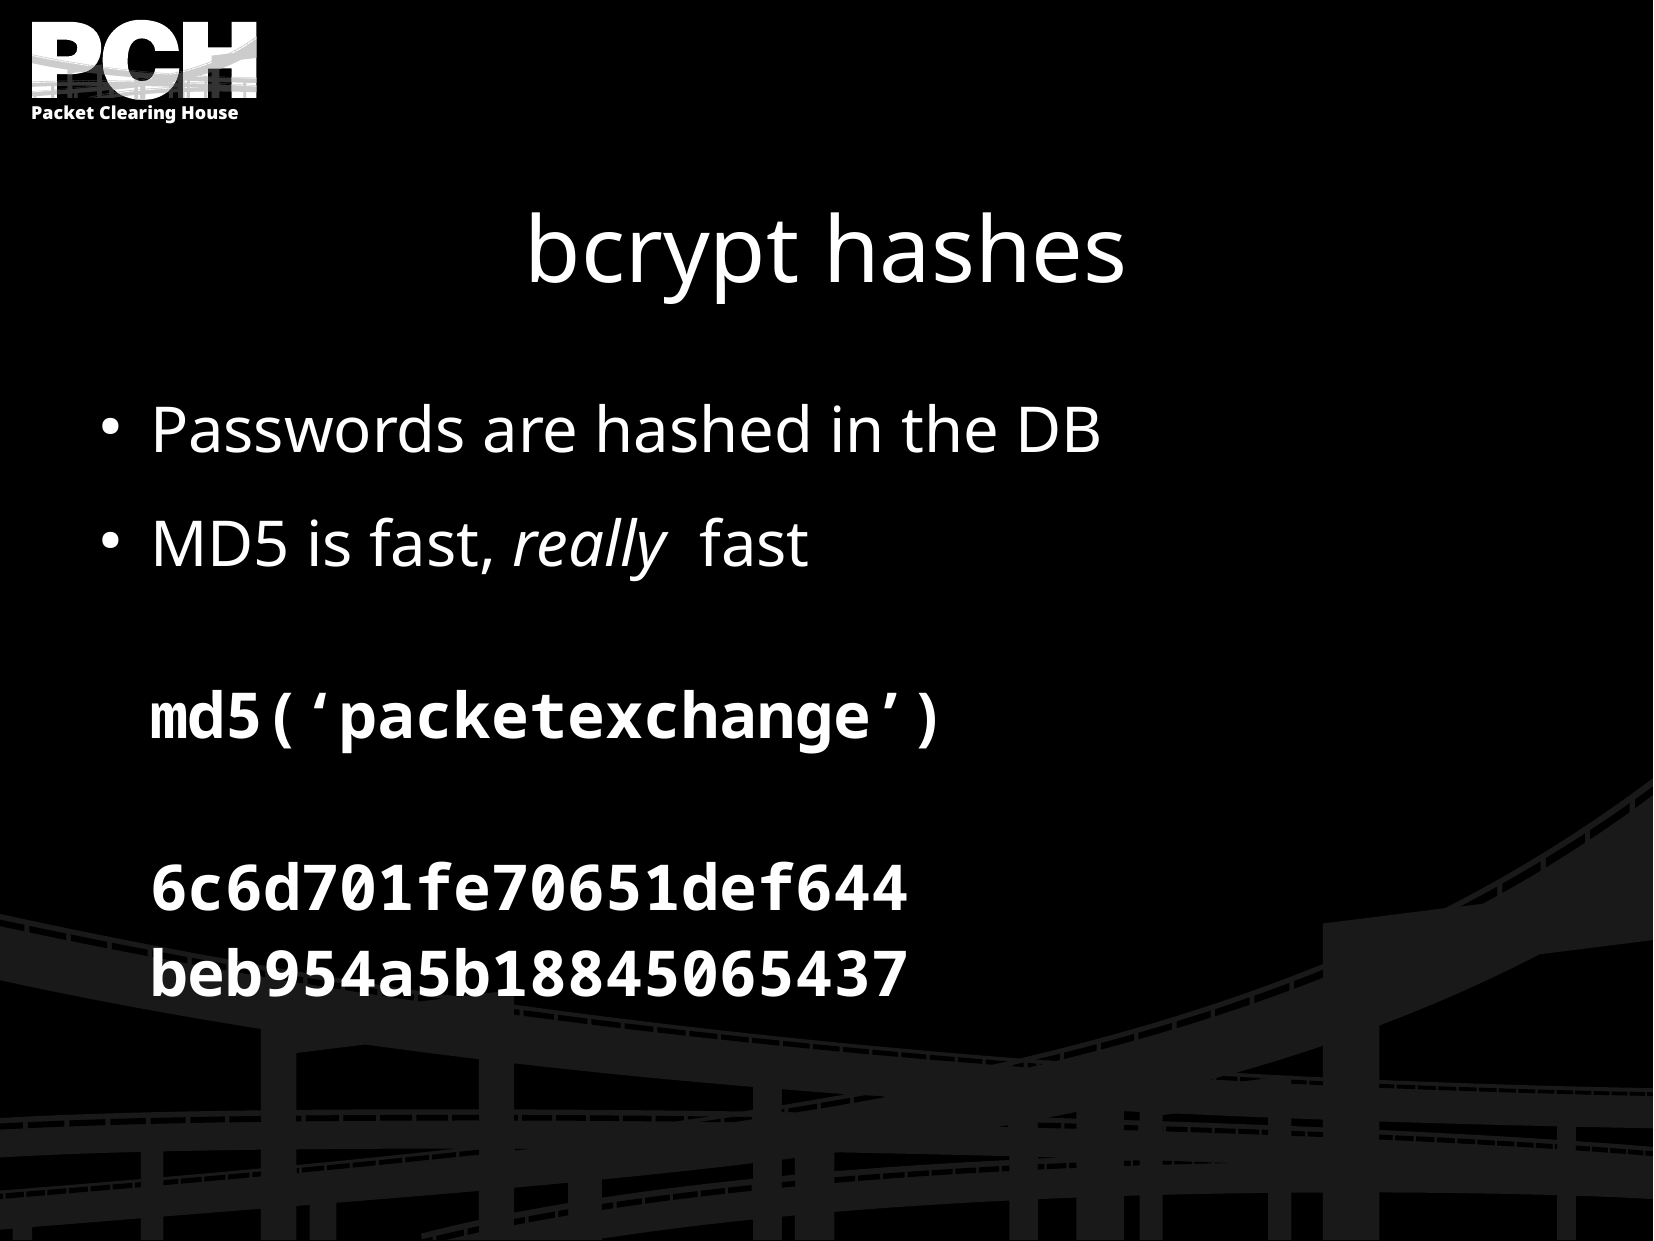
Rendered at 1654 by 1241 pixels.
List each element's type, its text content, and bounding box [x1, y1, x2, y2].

list Passwords are hashed in the DB MD5 is fast, really fast md5(‘packetexchange’) 6c6d701fe70651def644 beb954a5b18845065437 [82, 384, 1571, 1105]
title bcrypt hashes [82, 143, 1571, 352]
